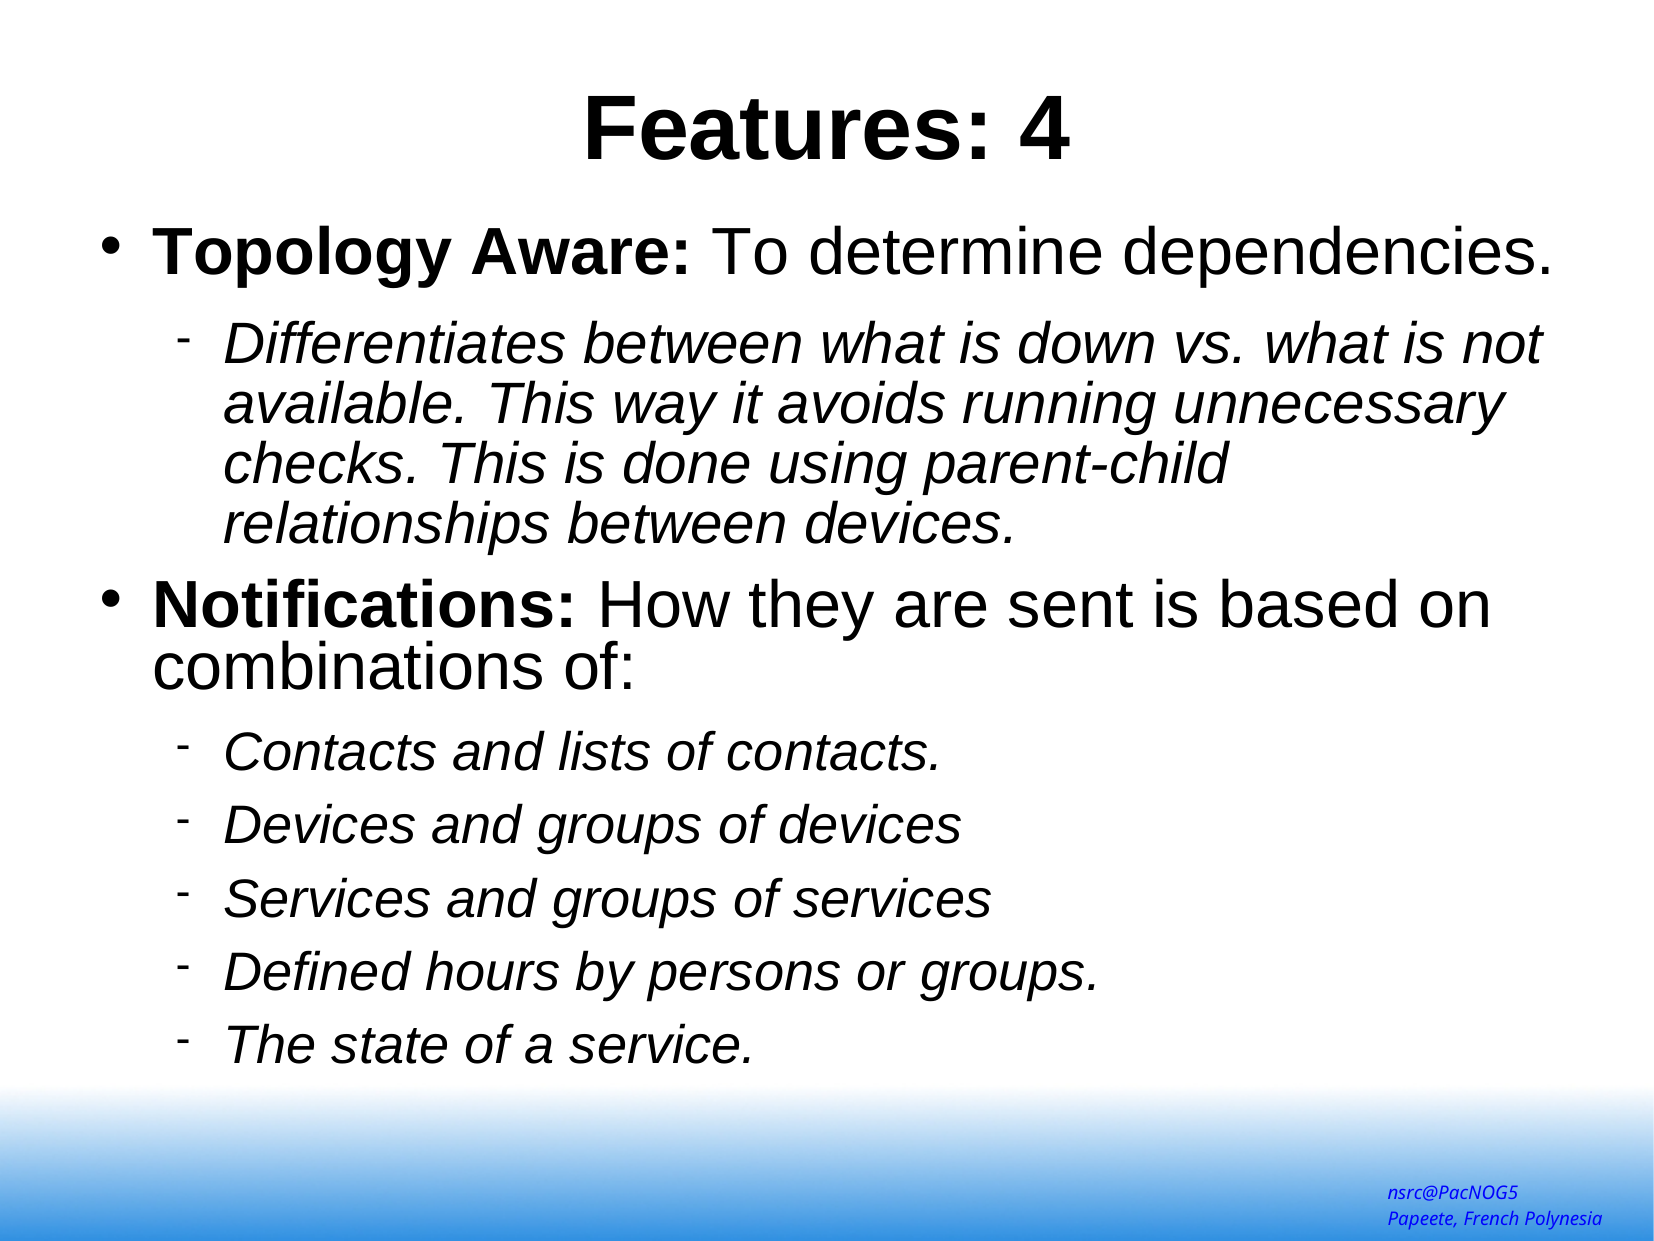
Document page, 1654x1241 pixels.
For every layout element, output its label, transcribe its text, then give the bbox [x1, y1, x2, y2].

picture [0, 1083, 1654, 1241]
title Features: 4 [82, 53, 1571, 198]
list Topology Aware: To determine dependencies. Differentiates between what is down vs. what is not available. This way it avoids running unnecessary checks. This is done using parent-child relationships between devices. Notifications: How they are sent is based on combinations of: Contacts and lists of contacts. Devices and groups of devices Services and groups of services Defined hours by persons or groups. The state of a service. [82, 225, 1571, 1138]
